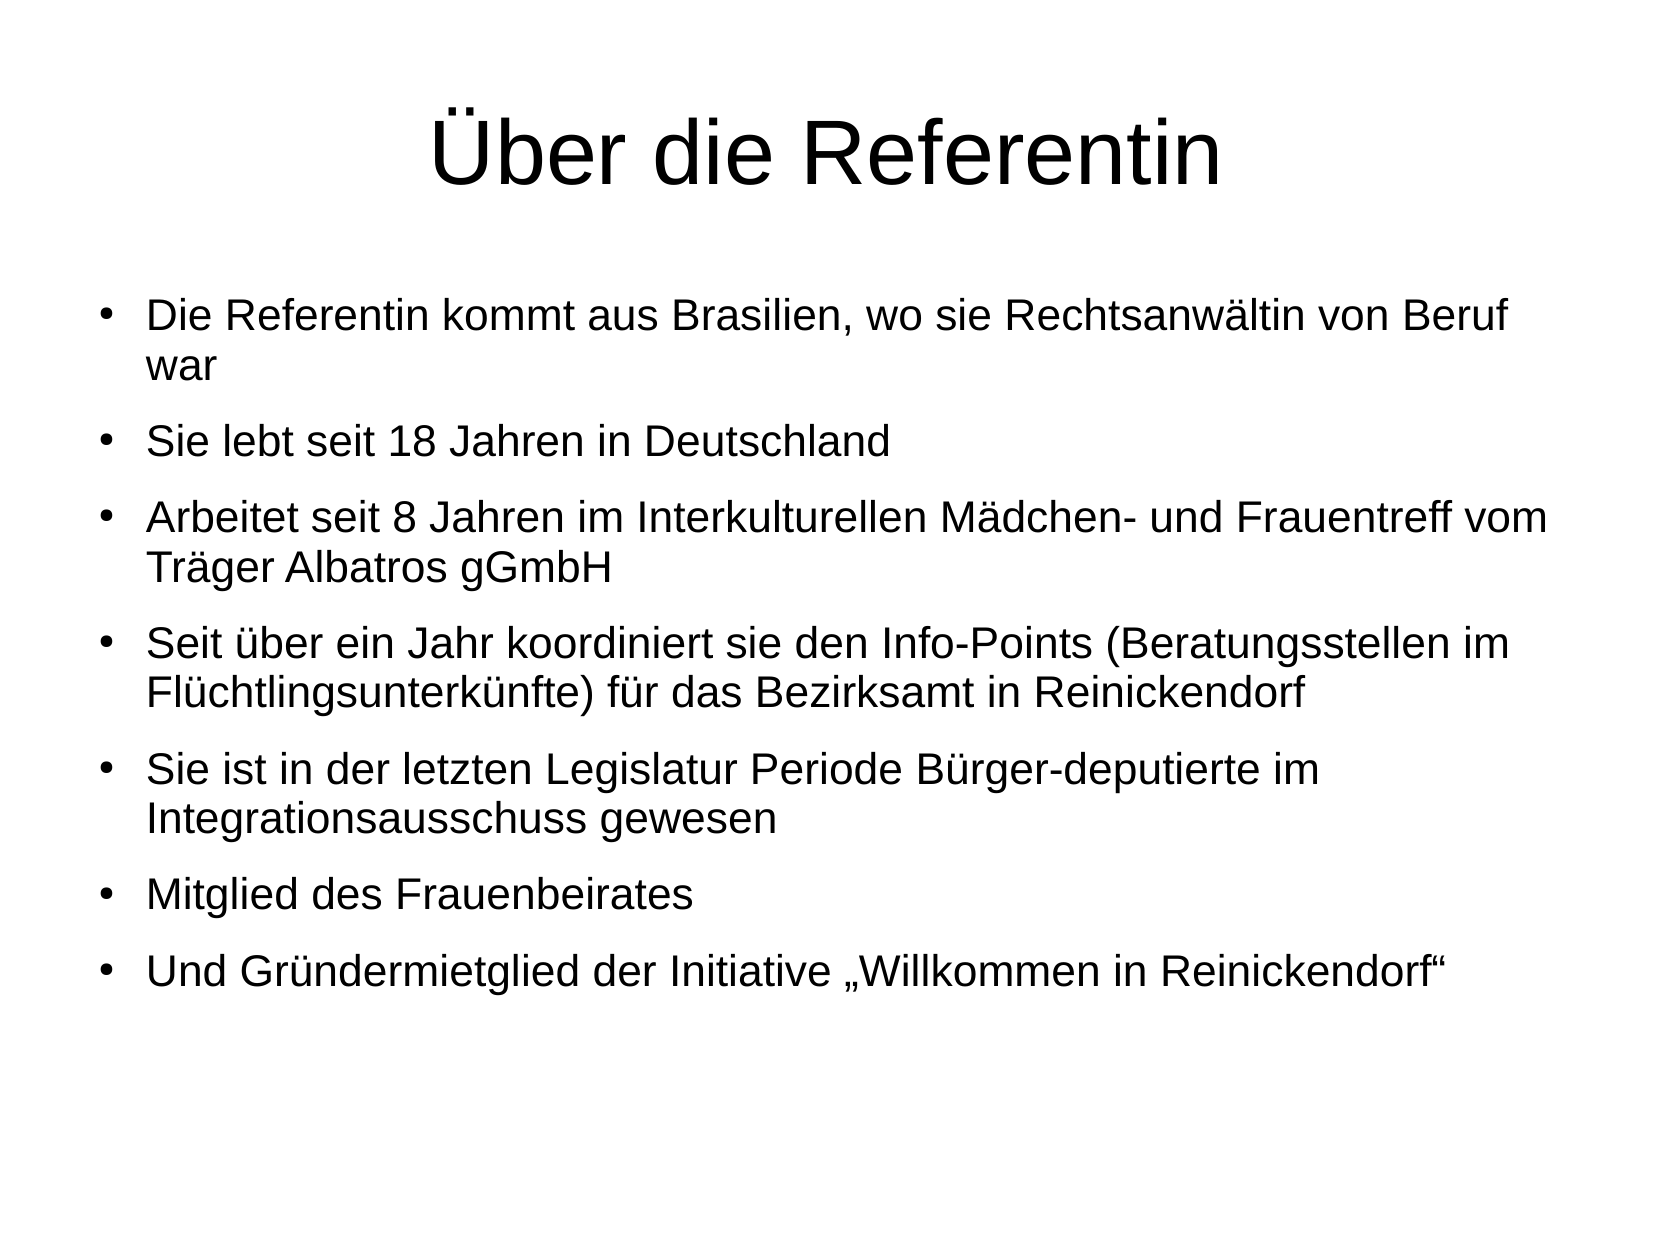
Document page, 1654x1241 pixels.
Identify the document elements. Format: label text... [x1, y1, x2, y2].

title Über die Referentin [82, 49, 1571, 257]
list Die Referentin kommt aus Brasilien, wo sie Rechtsanwältin von Beruf war Sie lebt seit 18 Jahren in Deutschland Arbeitet seit 8 Jahren im Interkulturellen Mädchen- und Frauentreff vom Träger Albatros gGmbH Seit über ein Jahr koordiniert sie den Info-Points (Beratungsstellen im Flüchtlingsunterkünfte) für das Bezirksamt in Reinickendorf Sie ist in der letzten Legislatur Periode Bürger-deputierte im Integrationsausschuss gewesen Mitglied des Frauenbeirates Und Gründermietglied der Initiative „Willkommen in Reinickendorf“ [82, 290, 1571, 1010]
